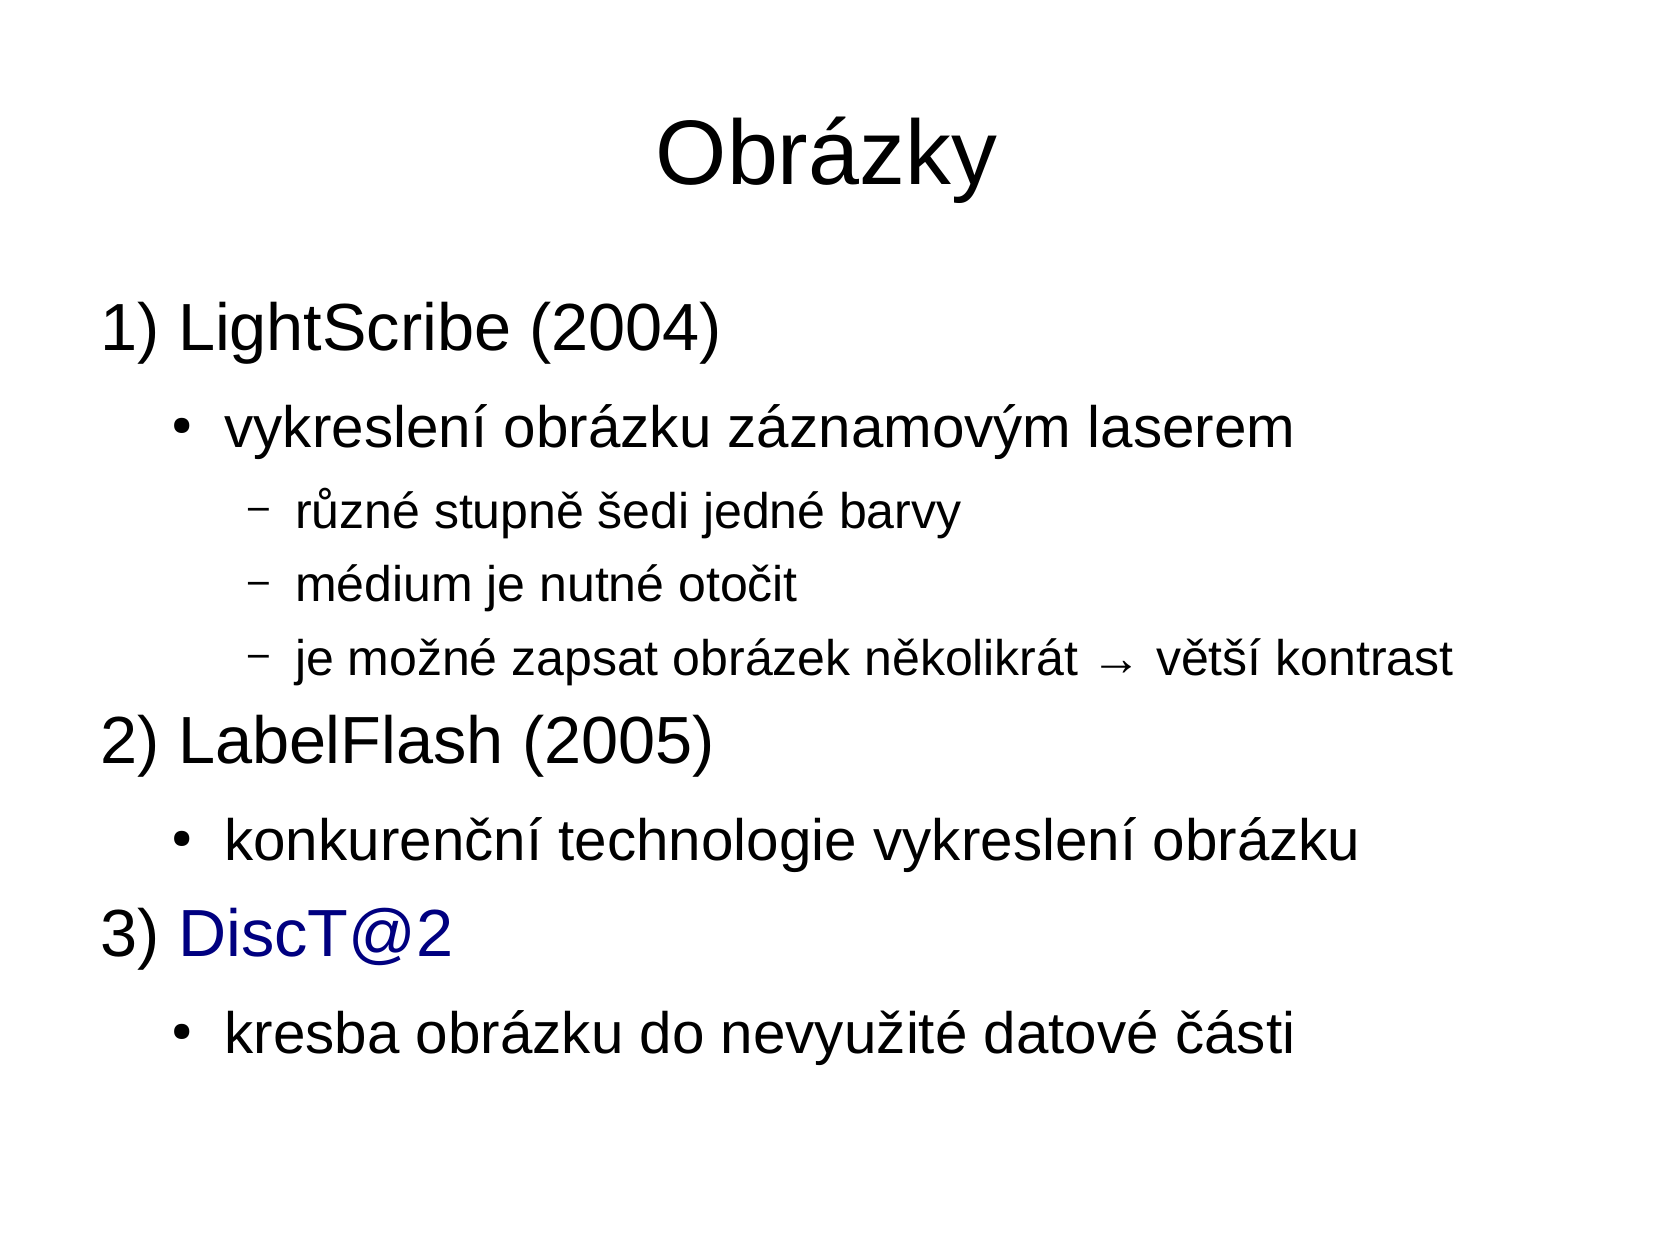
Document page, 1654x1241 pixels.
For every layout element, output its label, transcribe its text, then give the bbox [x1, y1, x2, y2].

list LightScribe (2004) vykreslení obrázku záznamovým laserem různé stupně šedi jedné barvy médium je nutné otočit je možné zapsat obrázek několikrát → větší kontrast LabelFlash (2005) konkurenční technologie vykreslení obrázku DiscT@2 kresba obrázku do nevyužité datové části [82, 290, 1571, 1193]
title Obrázky [82, 56, 1571, 250]
